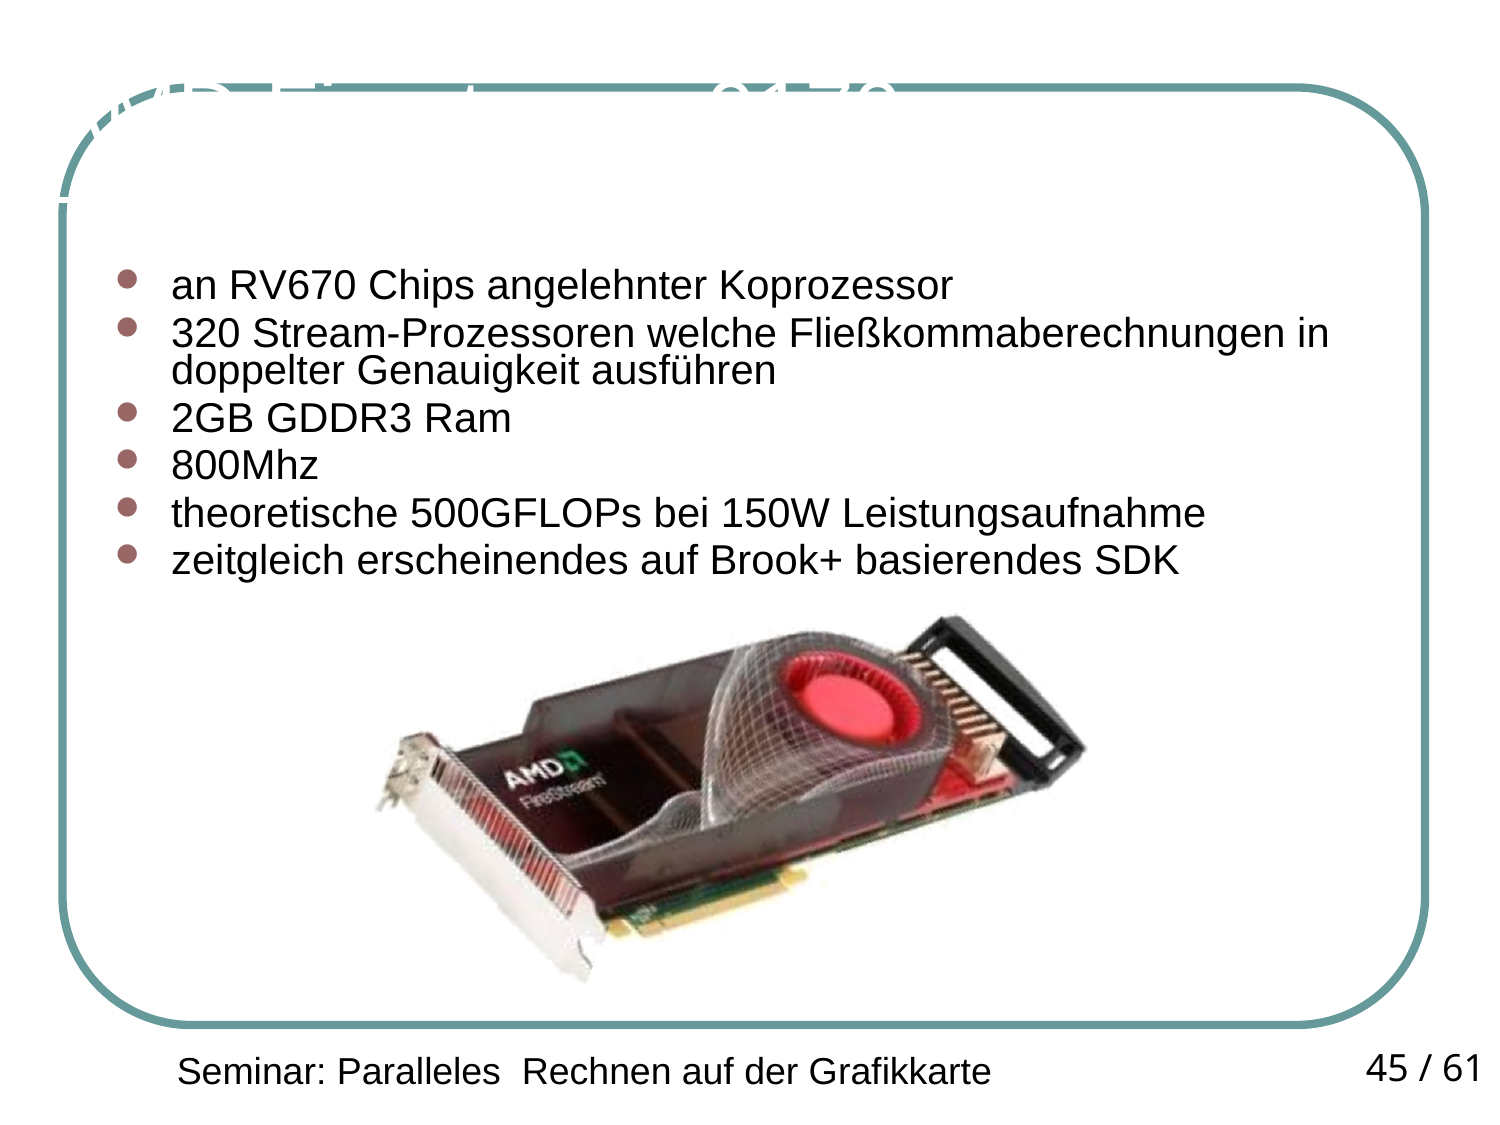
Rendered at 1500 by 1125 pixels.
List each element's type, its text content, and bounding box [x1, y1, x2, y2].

title AMD Firestream 9170 [31, 37, 1347, 188]
list an RV670 Chips angelehnter Koprozessor 320 Stream-Prozessoren welche Fließkommaberechnungen in doppelter Genauigkeit ausführen 2GB GDDR3 Ram 800Mhz theoretische 500GFLOPs bei 150W Leistungsaufnahme zeitgleich erscheinendes auf Brook+ basierendes SDK [99, 262, 1424, 764]
picture [302, 416, 1139, 1125]
